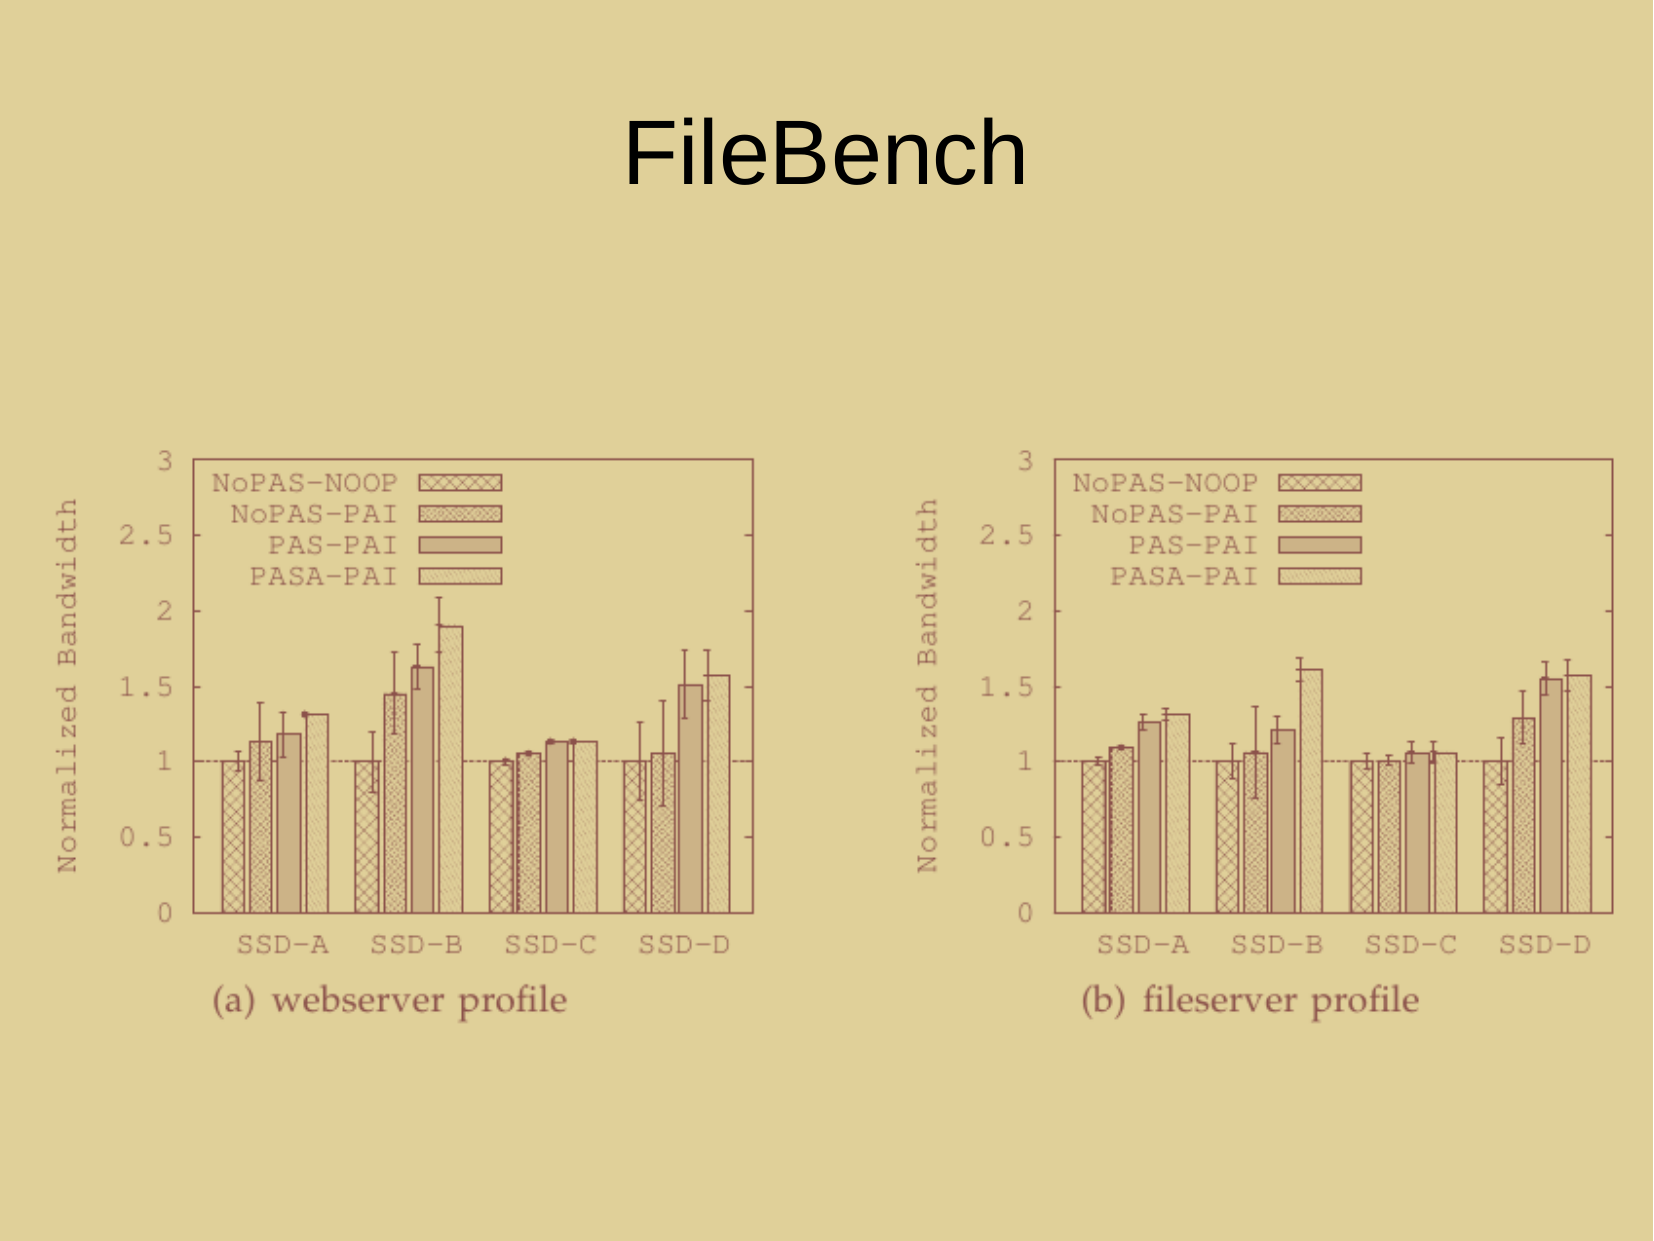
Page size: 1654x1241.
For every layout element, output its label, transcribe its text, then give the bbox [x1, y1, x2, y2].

title FileBench [82, 49, 1571, 257]
picture [0, 412, 1651, 1047]
